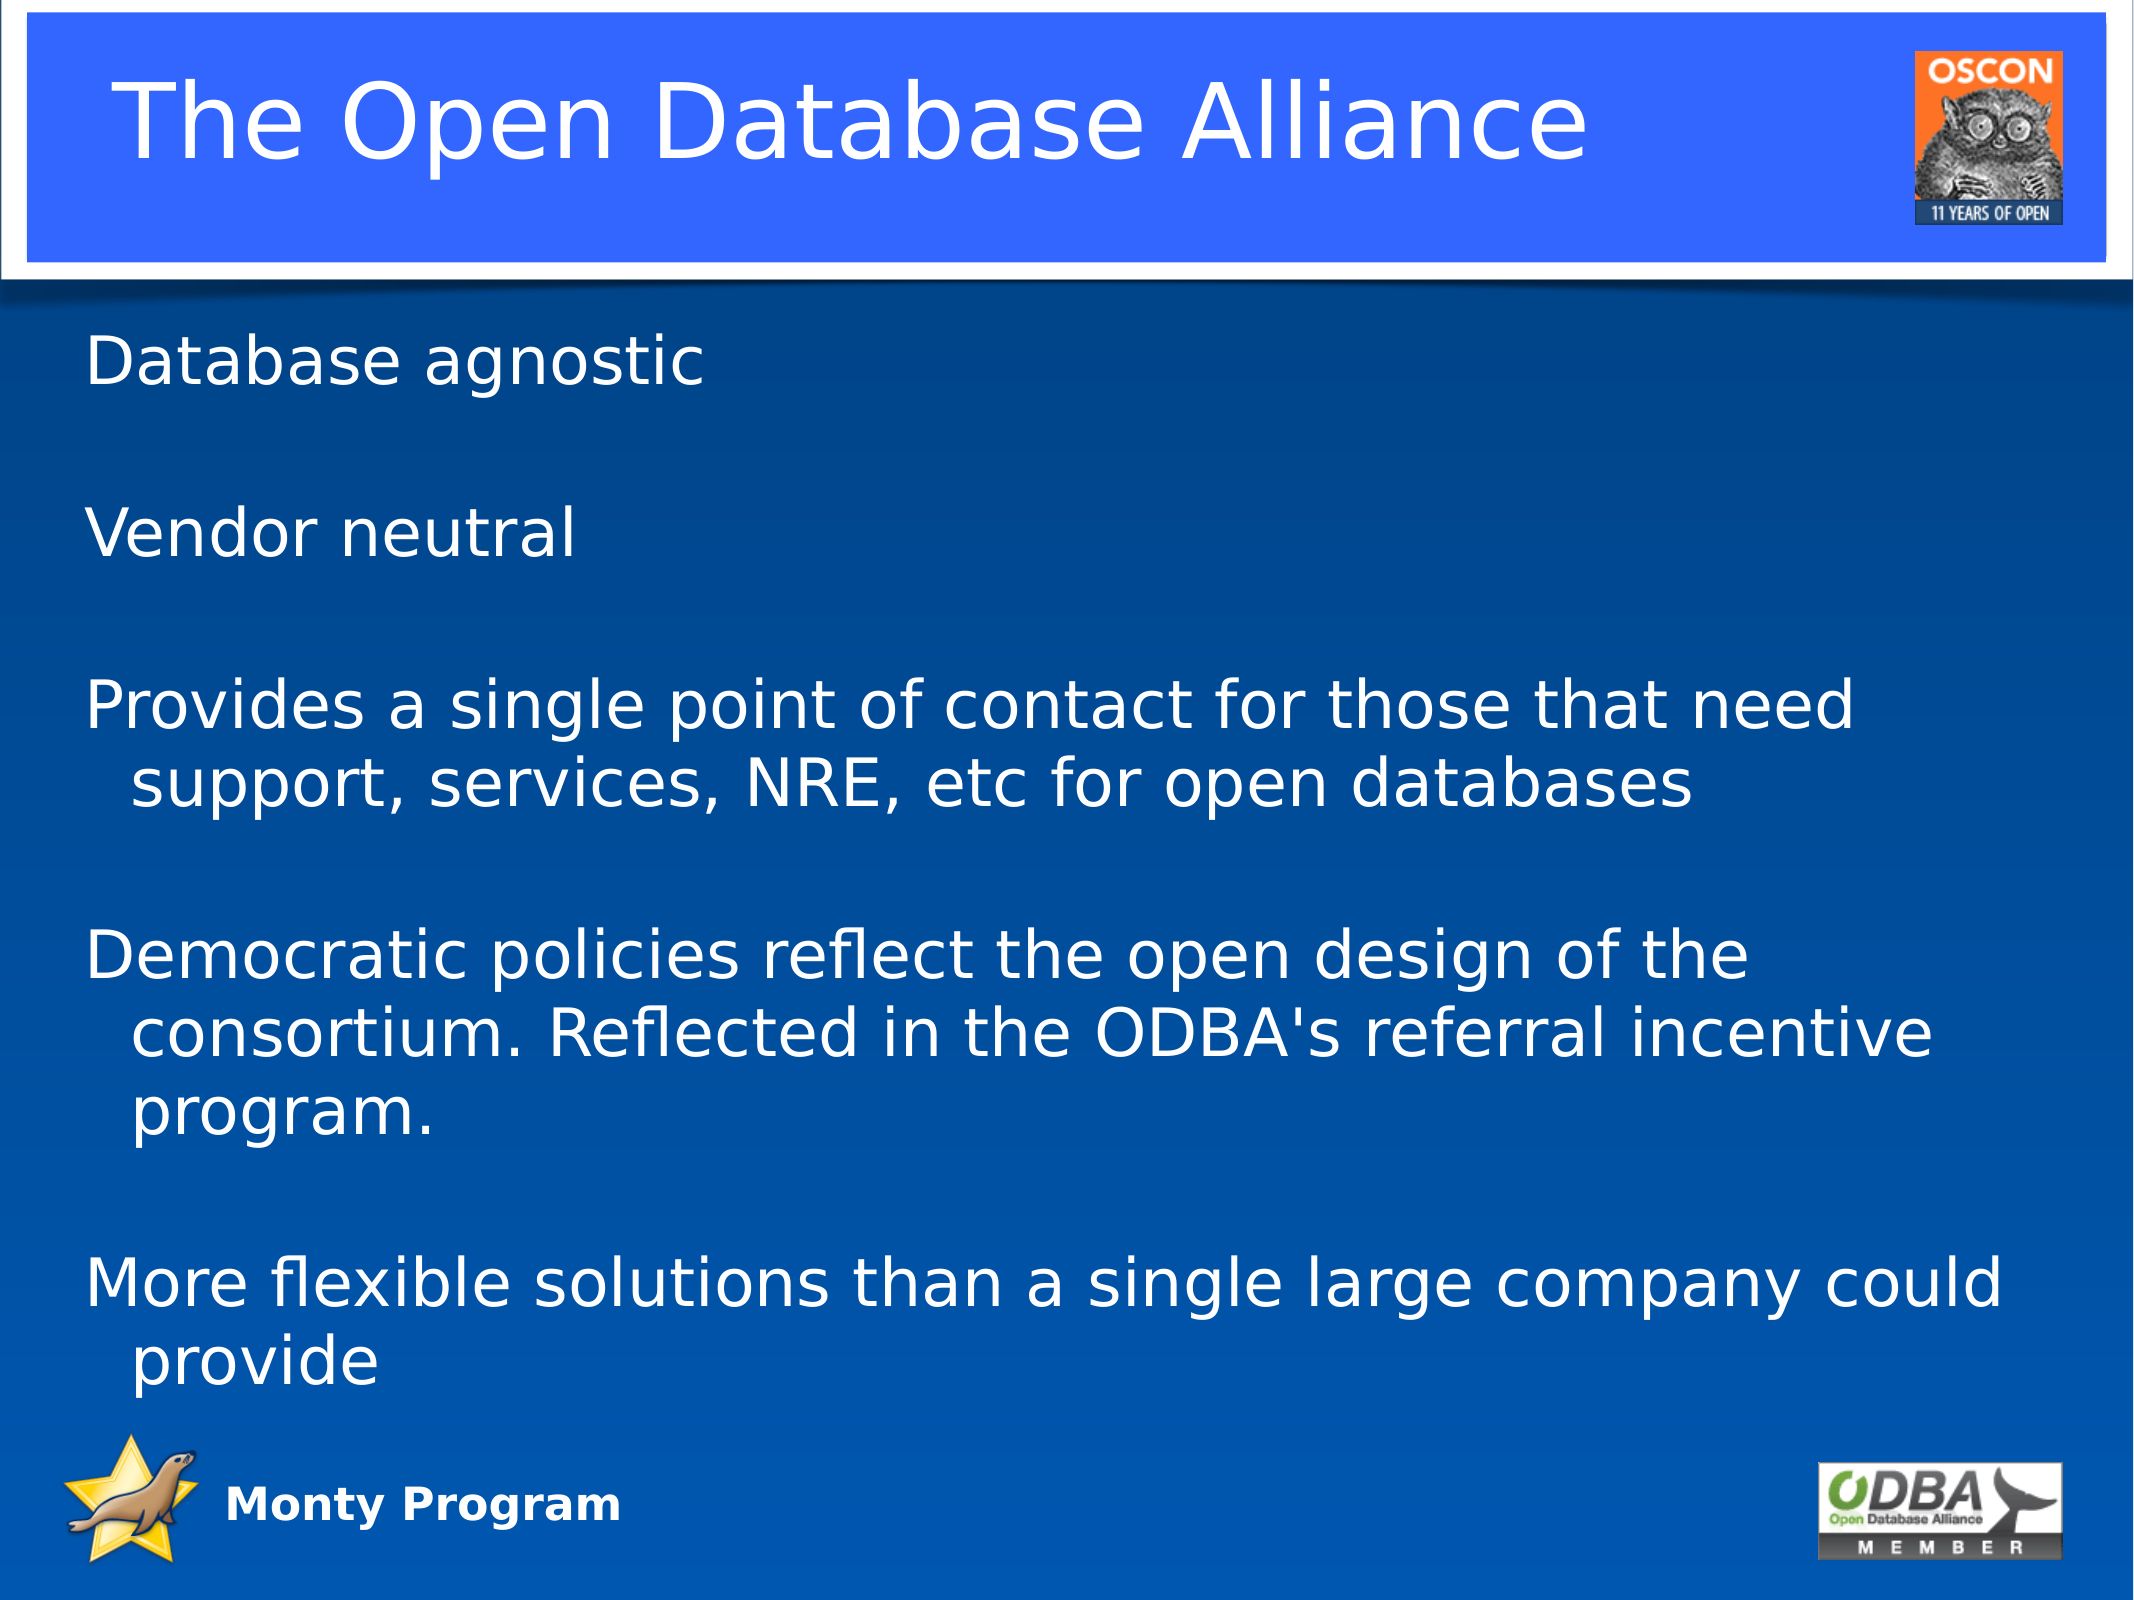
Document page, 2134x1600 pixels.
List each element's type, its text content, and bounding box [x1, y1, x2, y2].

picture [1818, 1462, 2063, 1560]
title The Open Database Alliance [104, 36, 2067, 210]
picture [0, 0, 2134, 313]
picture [60, 1428, 203, 1571]
list Database agnostic Vendor neutral Provides a single point of contact for those that need support, services, NRE, etc for open databases Democratic policies reflect the open design of the consortium. Reflected in the ODBA's referral incentive program. More flexible solutions than a single large company could provide [75, 314, 2038, 1409]
